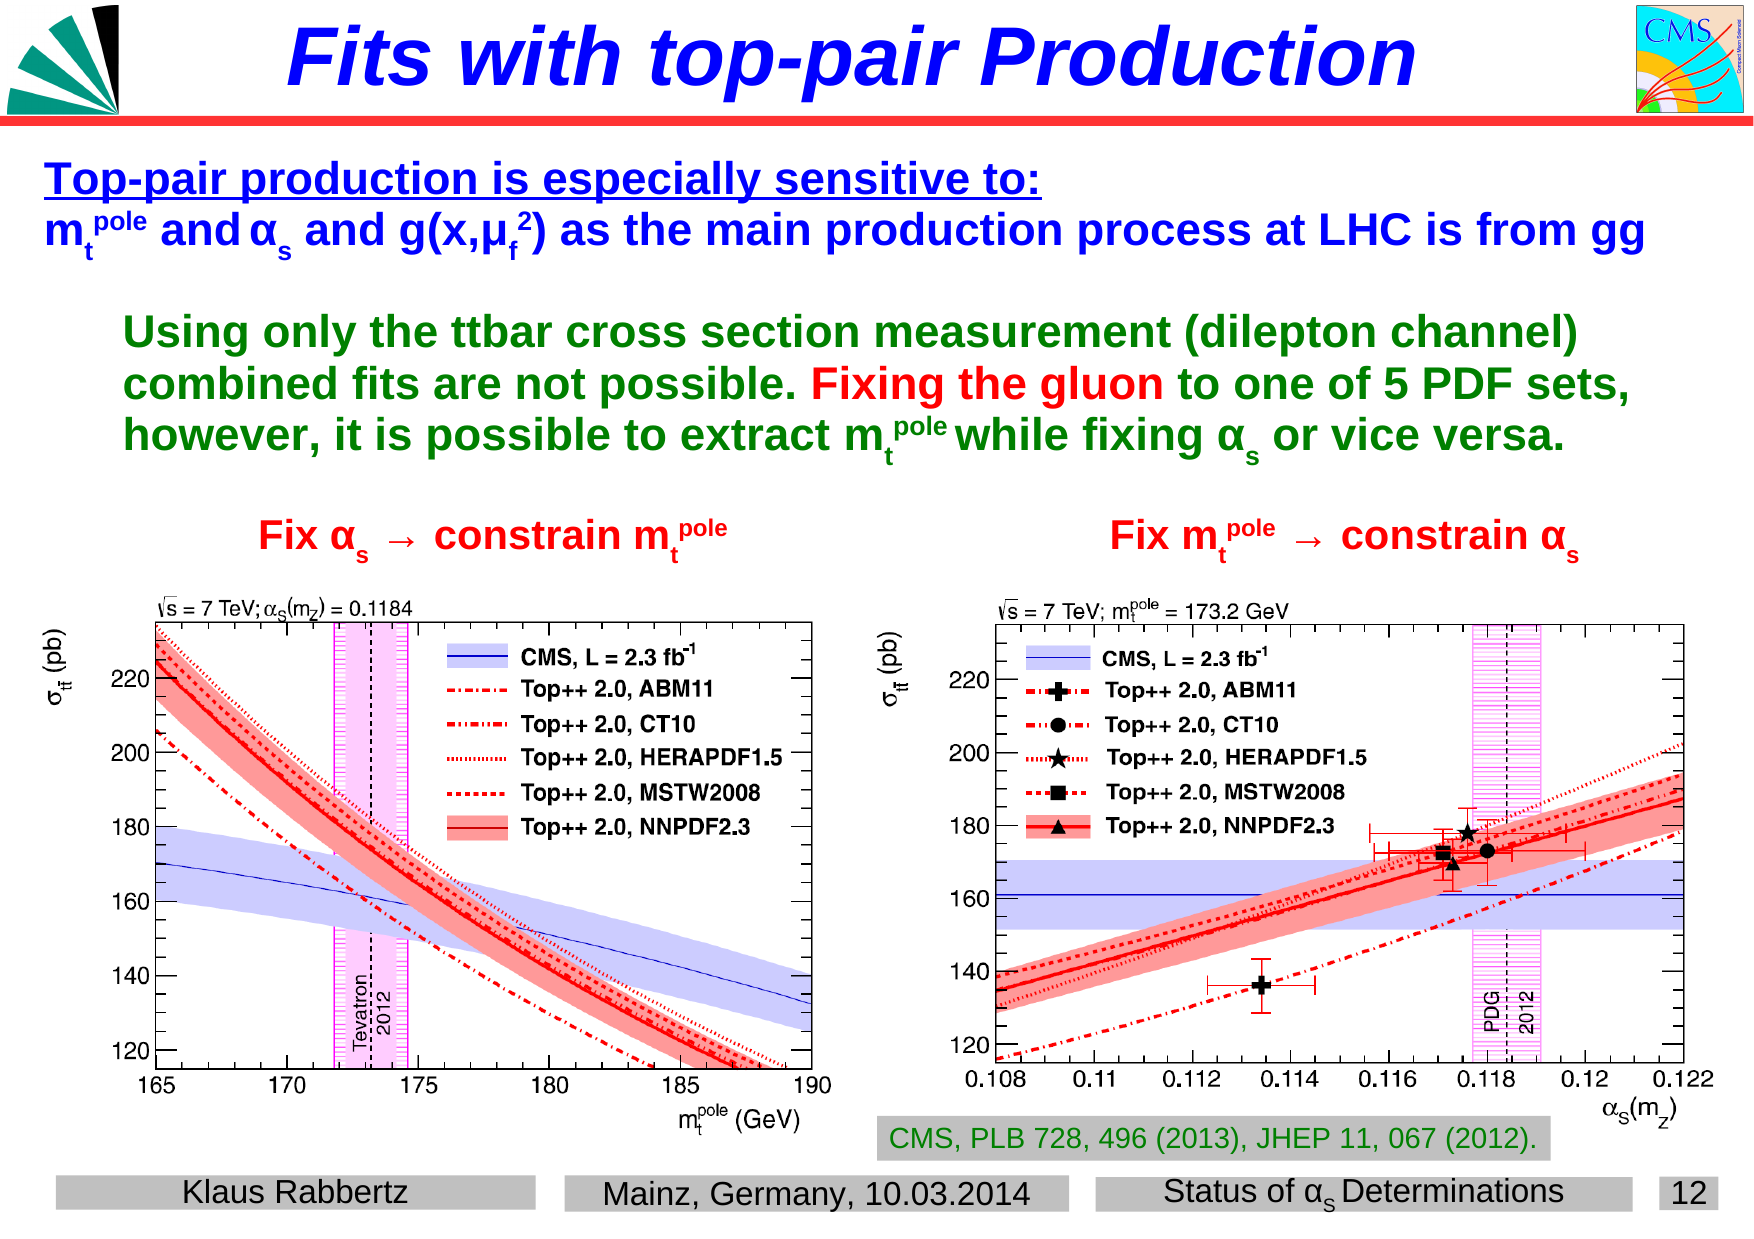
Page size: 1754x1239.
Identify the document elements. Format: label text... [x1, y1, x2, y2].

text_box Fix αs → constrain mtpole [246, 506, 740, 575]
text_box CMS, PLB 728, 496 (2013), JHEP 11, 067 (2012). [877, 1115, 1549, 1161]
picture [1636, 5, 1744, 113]
picture [38, 591, 834, 1137]
text_box Top-pair production is especially sensitive to: mtpole and αs and g(x,μf2) as the main production process at LHC is from gg [31, 147, 1731, 300]
title Fits with top-pair Production [123, 0, 1606, 114]
text_box Fix mtpole → constrain αs [1097, 506, 1592, 575]
picture [7, 5, 119, 116]
text_box Using only the ttbar cross section measurement (dilepton channel) combined fits are not possible. Fixing the gluon to one of 5 PDF sets, however, it is possible to extract mtpole while fixing αs or vice versa. [110, 300, 1643, 479]
picture [871, 596, 1716, 1133]
